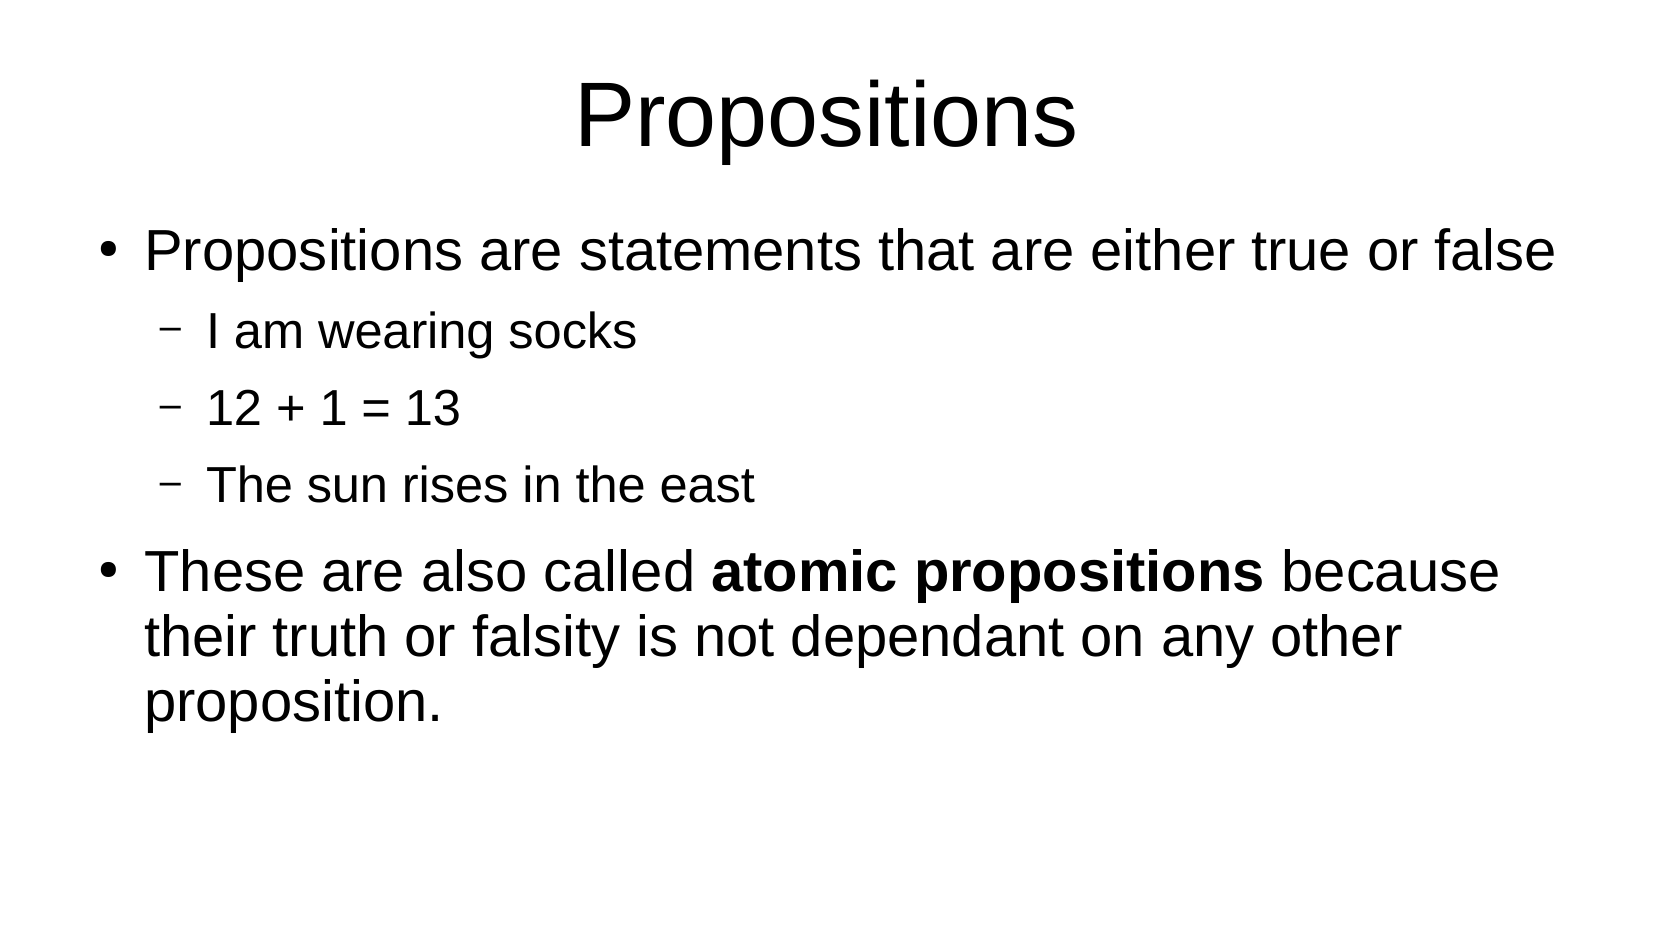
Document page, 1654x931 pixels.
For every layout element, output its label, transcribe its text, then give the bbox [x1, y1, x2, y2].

list Propositions are statements that are either true or false I am wearing socks 12 + 1 = 13 The sun rises in the east These are also called atomic propositions because their truth or falsity is not dependant on any other proposition. [82, 217, 1571, 758]
title Propositions [82, 37, 1571, 193]
